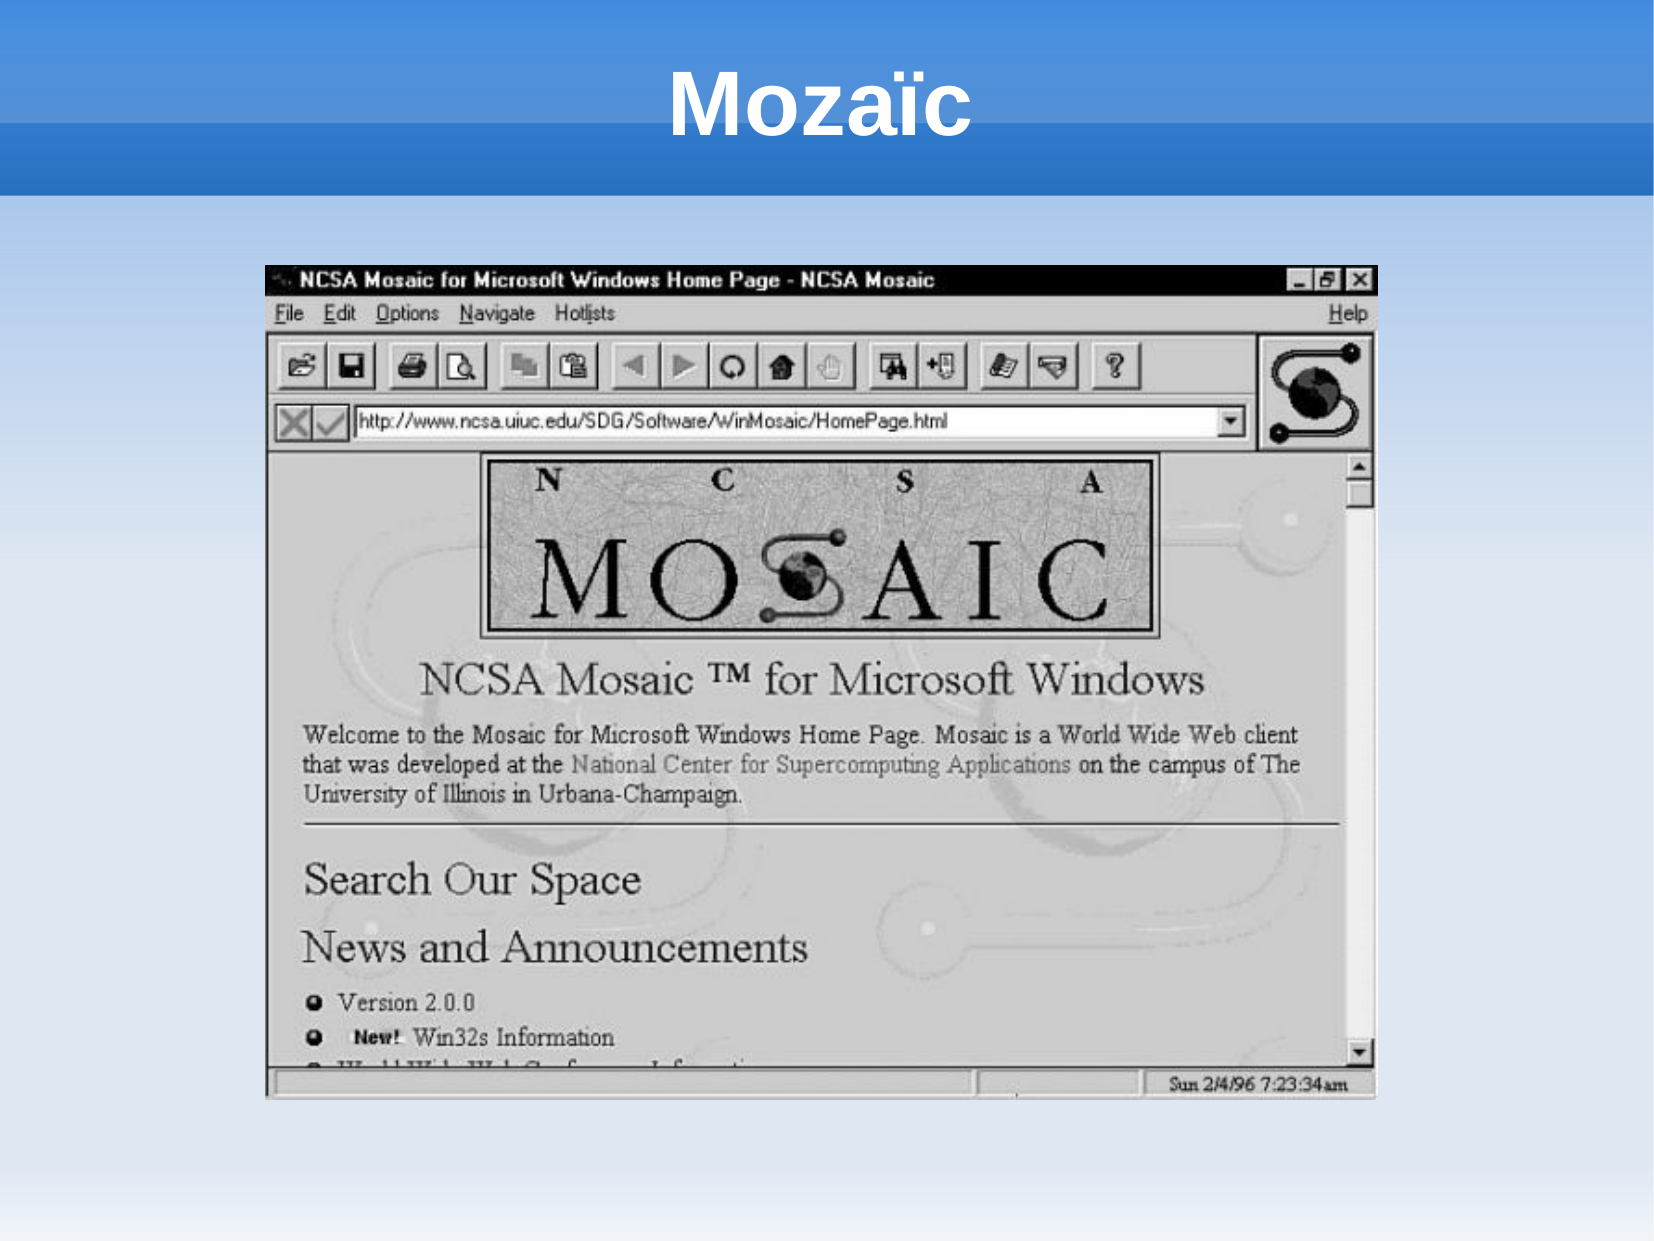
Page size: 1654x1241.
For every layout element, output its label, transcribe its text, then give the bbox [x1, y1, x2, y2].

title Mozaïc [76, 0, 1565, 208]
picture [0, 0, 1654, 1241]
